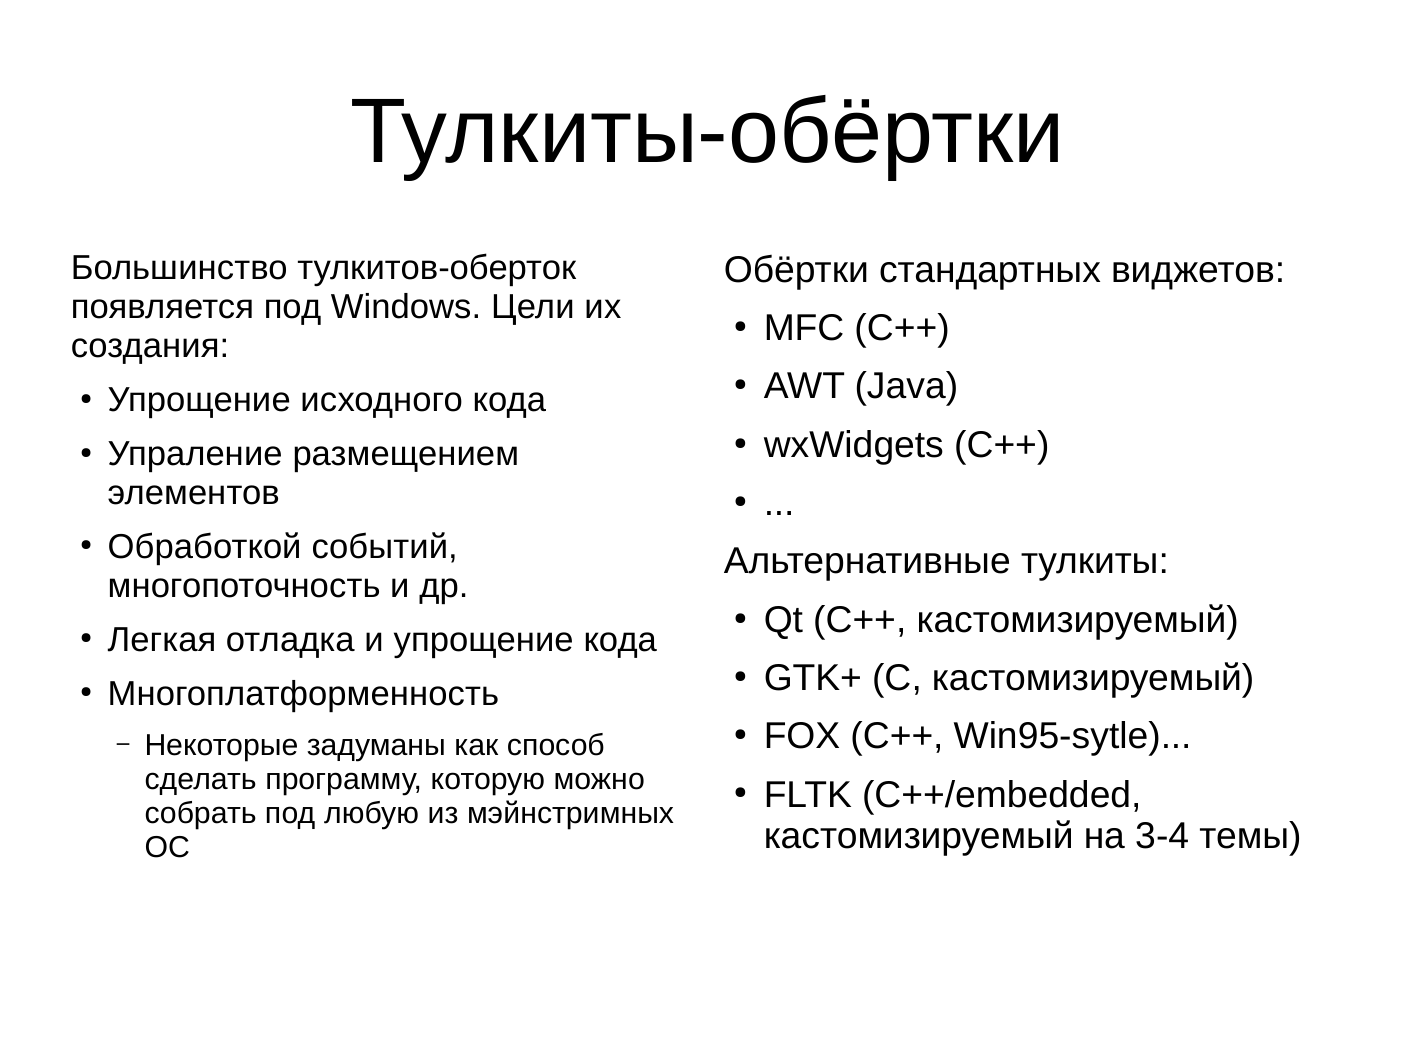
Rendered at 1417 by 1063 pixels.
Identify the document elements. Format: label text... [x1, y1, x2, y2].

list Обёртки стандартных виджетов: MFC (C++) AWT (Java) wxWidgets (C++) ... Альтернативные тулкиты: Qt (C++, кастомизируемый) GTK+ (C, кастомизируемый) FOX (C++, Win95-sytle)... FLTK (C++/embedded, кастомизируемый на 3-4 темы) [724, 248, 1347, 865]
list Большинство тулкитов-оберток появляется под Windows. Цели их создания: Упрощение исходного кода Упраление размещением элементов Обработкой событий, многопоточность и др. Легкая отладка и упрощение кода Многоплатформенность Некоторые задуманы как способ сделать программу, которую можно собрать под любую из мэйнстримных ОС [70, 248, 693, 865]
title Тулкиты-обёртки [70, 42, 1346, 220]
